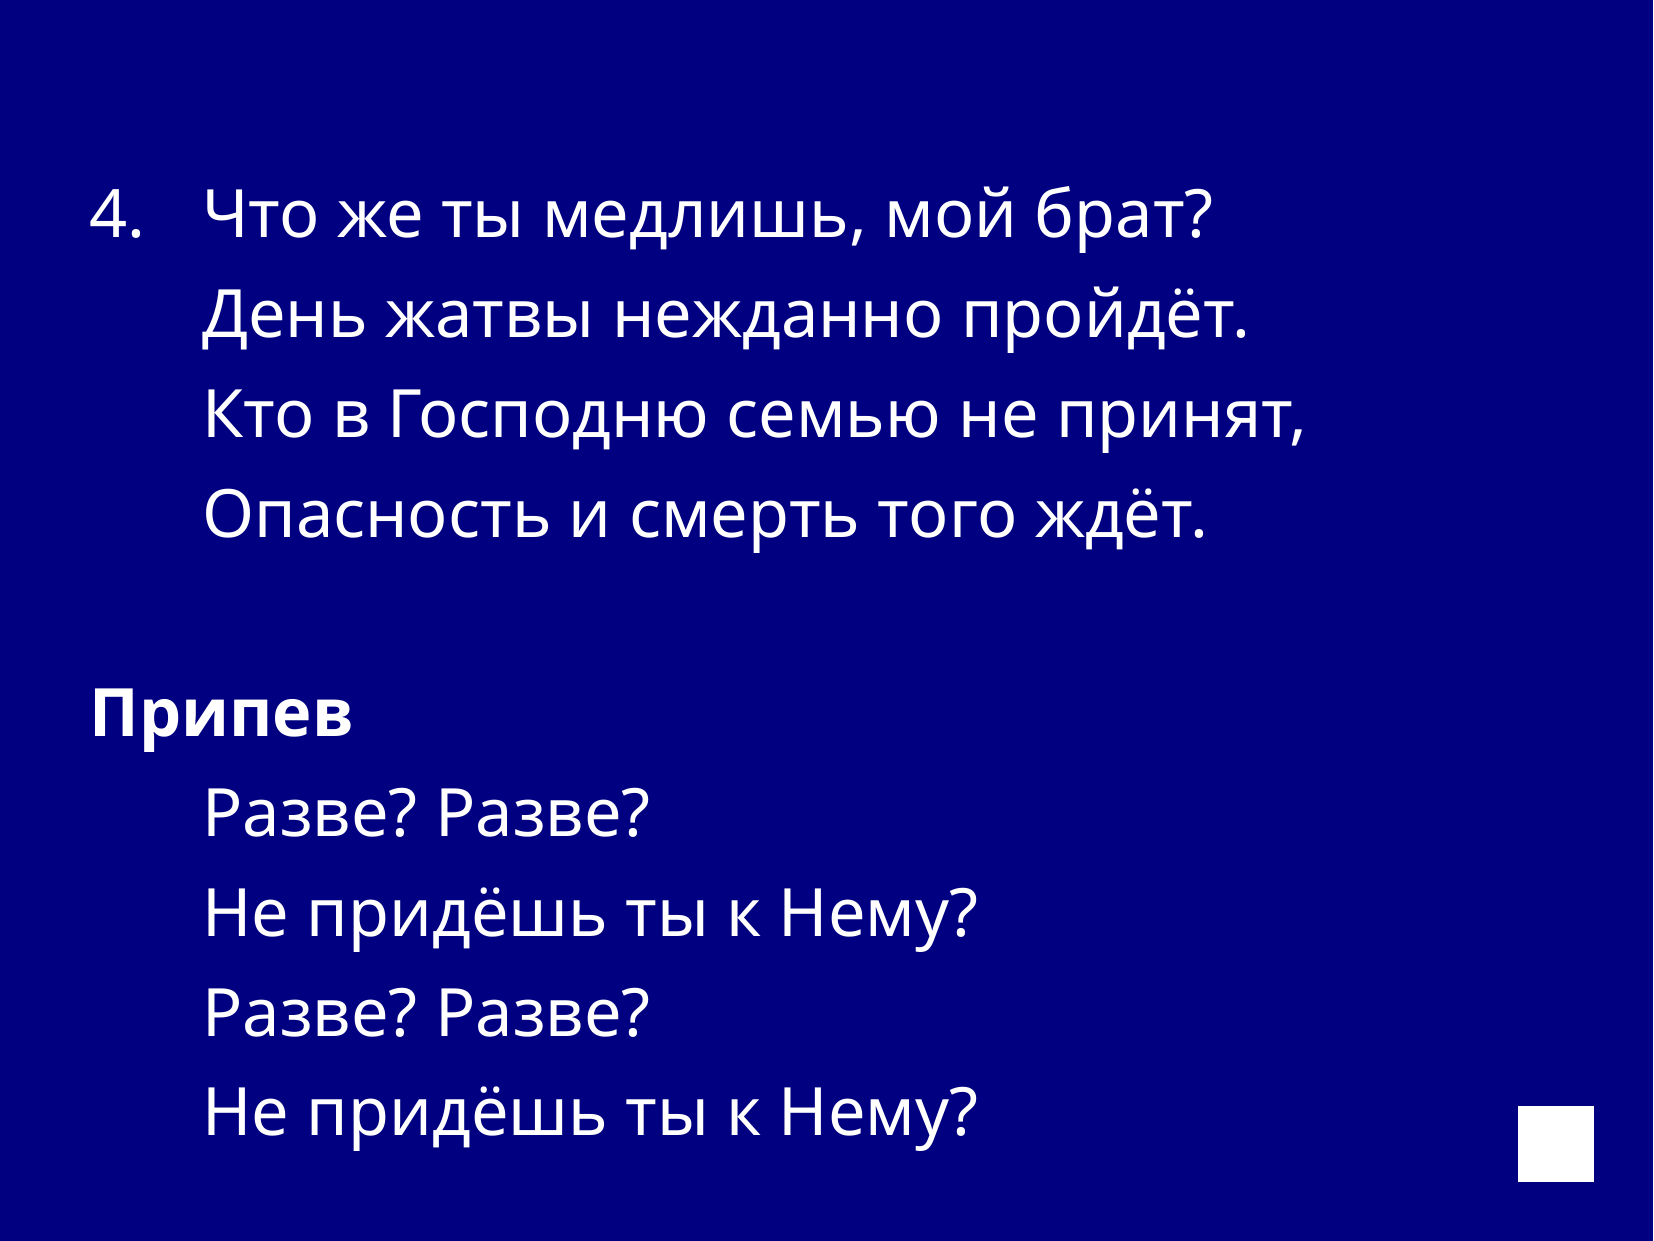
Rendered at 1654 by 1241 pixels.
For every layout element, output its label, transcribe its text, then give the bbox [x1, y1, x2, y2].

text_box [1518, 1106, 1594, 1182]
text_box 4. Что же ты медлишь, мой брат? День жатвы нежданно пройдёт. Кто в Господню семью не принят, Опасность и смерть того ждёт. Припев Разве? Разве? Не придёшь ты к Нему? Разве? Разве? Не придёшь ты к Нему? [75, 150, 1576, 1163]
